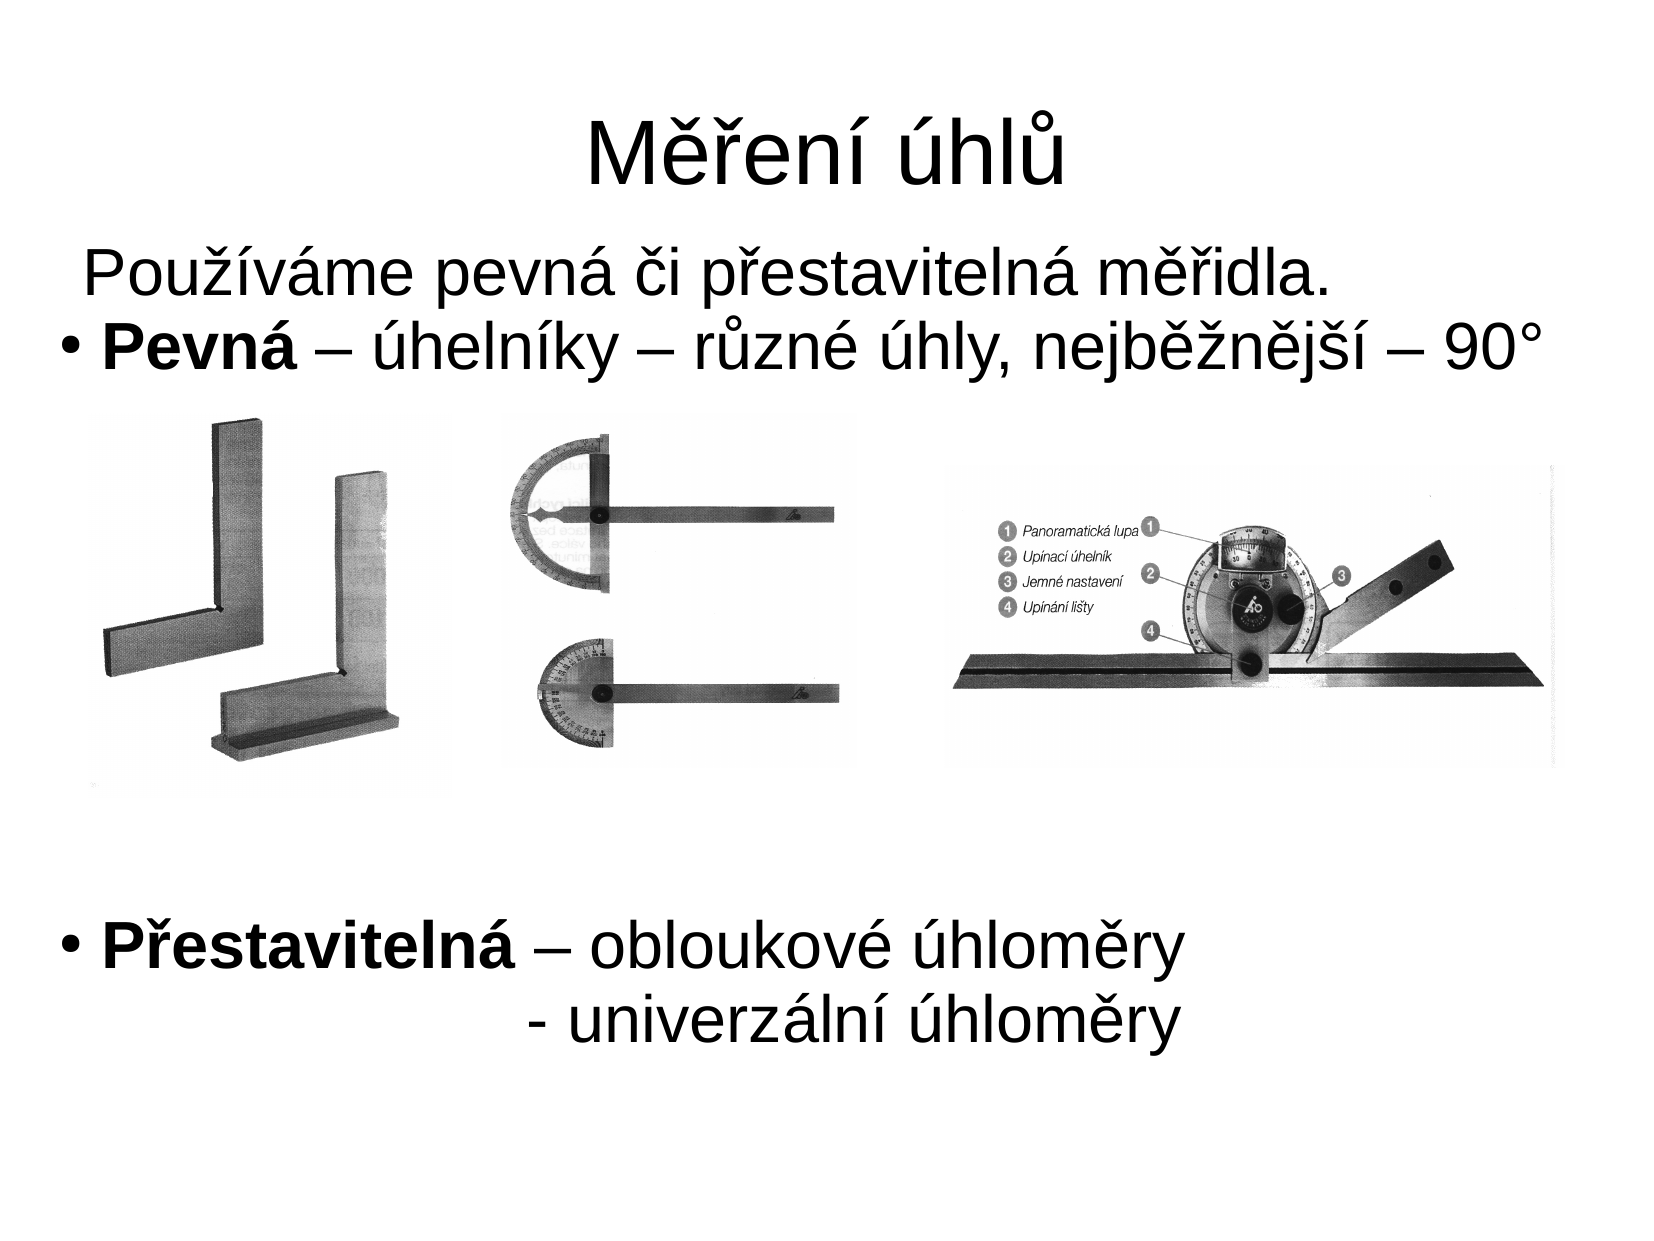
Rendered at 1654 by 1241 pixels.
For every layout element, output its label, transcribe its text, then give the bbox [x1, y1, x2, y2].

picture [501, 413, 857, 768]
picture [944, 465, 1565, 768]
title Měření úhlů [82, 49, 1571, 257]
subtitle Používáme pevná či přestavitelná měřidla. Pevná – úhelníky – různé úhly, nejběžnější – 90° Přestavitelná – obloukové úhloměry - univerzální úhloměry [59, 159, 1548, 1207]
picture [88, 413, 452, 798]
